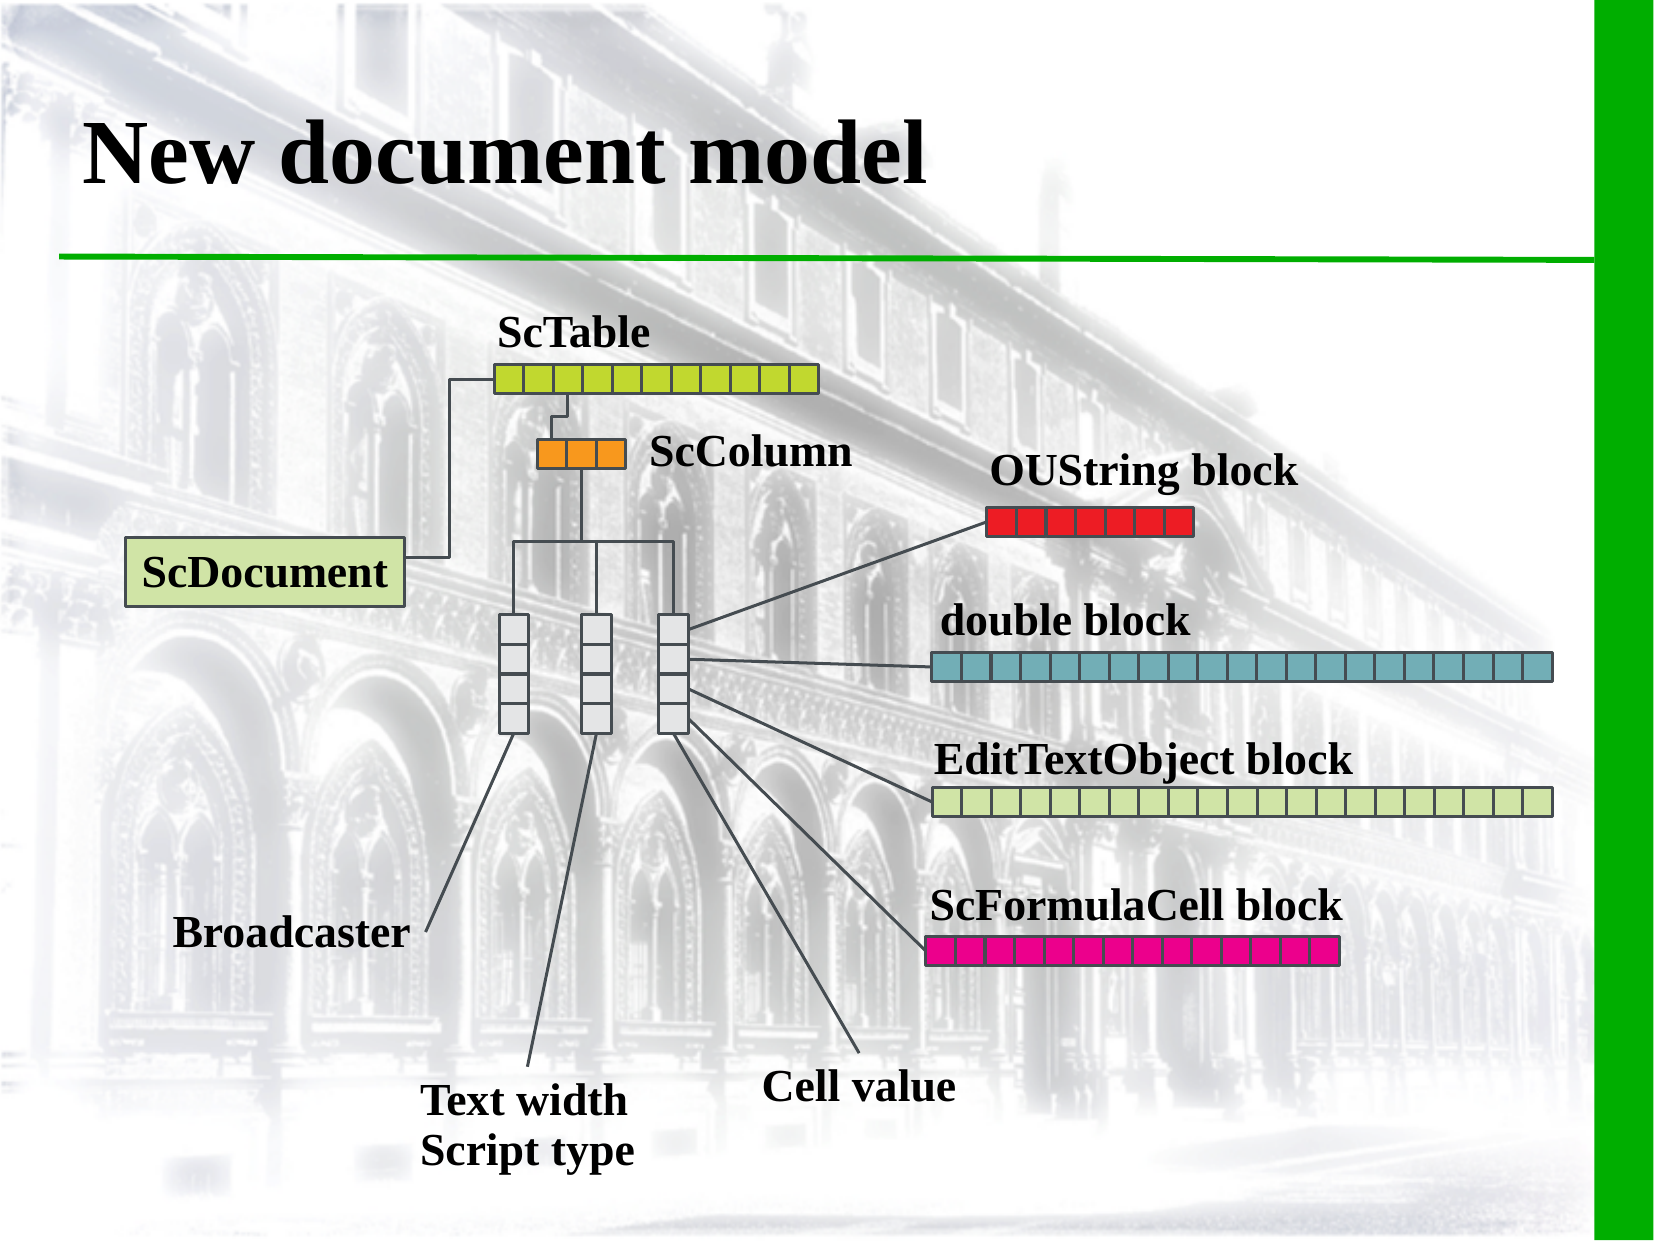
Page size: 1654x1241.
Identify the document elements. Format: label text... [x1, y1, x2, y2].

text_box double block [925, 587, 1206, 653]
text_box EditTextObject block [919, 726, 1369, 792]
text_box [494, 364, 819, 394]
text_box [581, 614, 612, 734]
picture [0, 2, 1594, 1241]
text_box [925, 938, 1340, 966]
text_box ScColumn [634, 418, 935, 484]
text_box Broadcaster [115, 899, 426, 965]
text_box Text width Script type [405, 1066, 650, 1184]
text_box [986, 507, 1194, 537]
text_box ScTable [482, 299, 753, 365]
text_box Cell value [746, 1053, 972, 1119]
title New document model [82, 49, 1571, 257]
text_box [537, 439, 626, 469]
text_box [931, 652, 1553, 682]
text_box [499, 614, 529, 734]
text_box OUString block [974, 437, 1314, 504]
text_box [658, 614, 689, 734]
text_box ScDocument [125, 537, 405, 607]
text_box ScFormulaCell block [914, 872, 1359, 938]
text_box [932, 787, 1553, 817]
